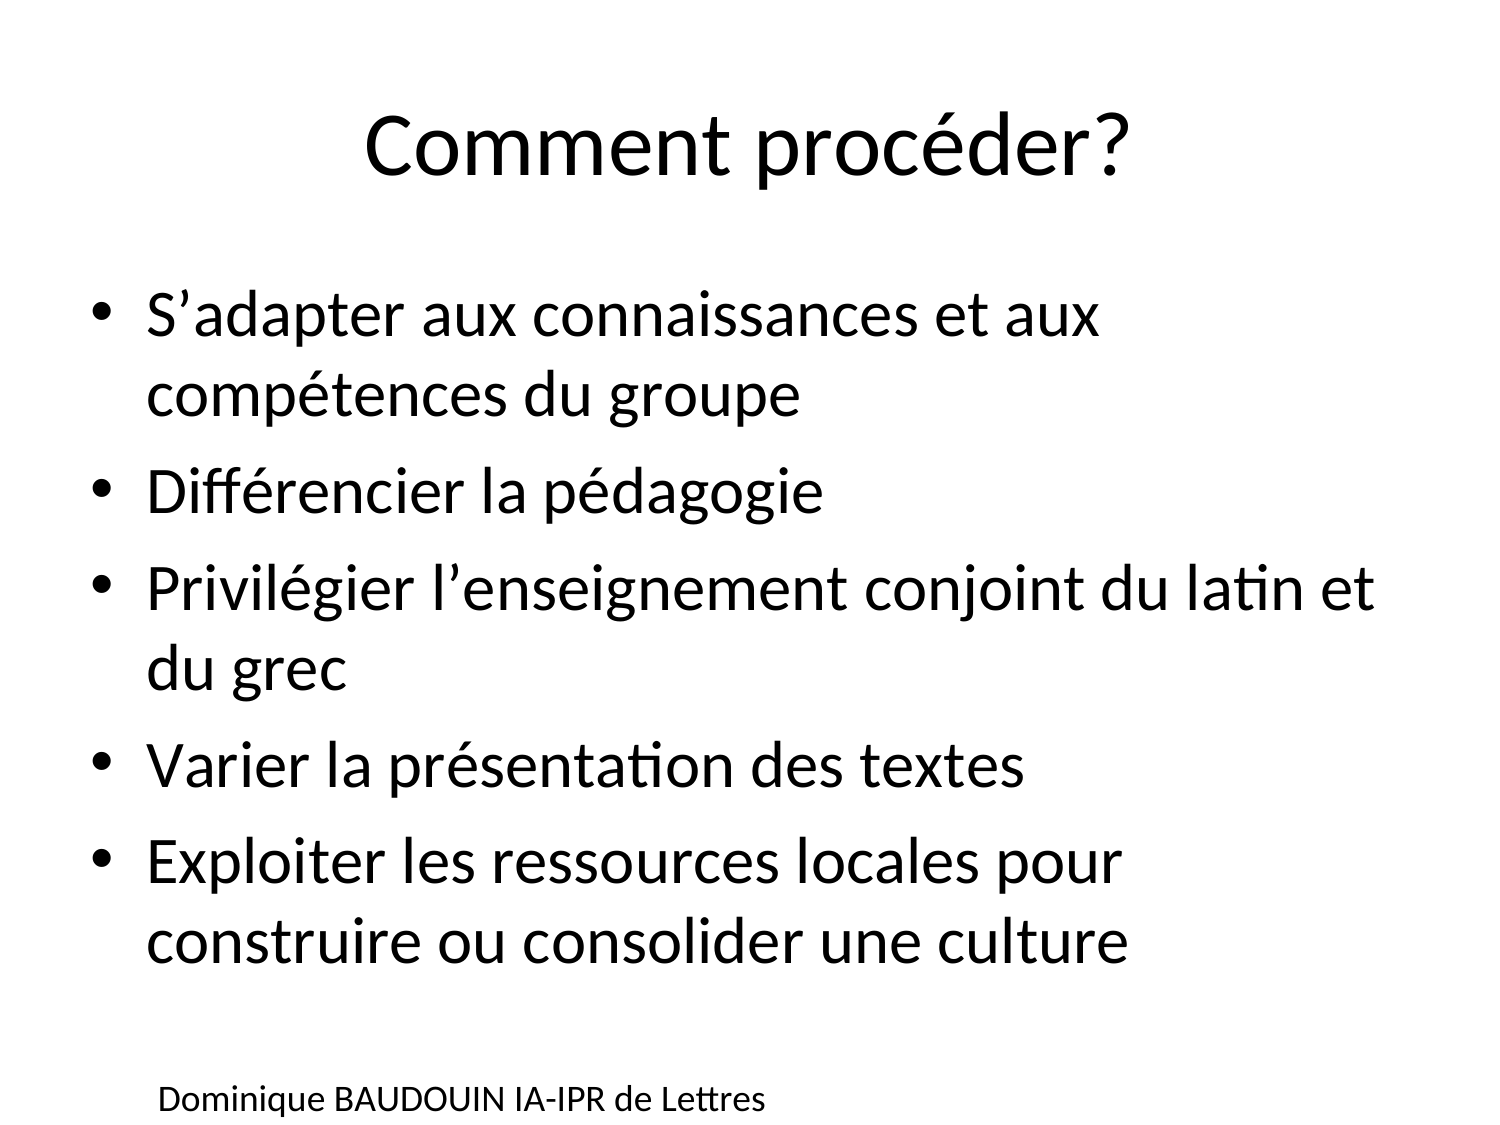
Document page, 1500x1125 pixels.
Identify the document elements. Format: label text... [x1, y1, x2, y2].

text_box Dominique BAUDOUIN IA-IPR de Lettres [143, 1066, 782, 1125]
title Comment procéder? [75, 45, 1426, 233]
list S’adapter aux connaissances et aux compétences du groupe Différencier la pédagogie Privilégier l’enseignement conjoint du latin et du grec Varier la présentation des textes Exploiter les ressources locales pour construire ou consolider une culture [75, 262, 1426, 1005]
